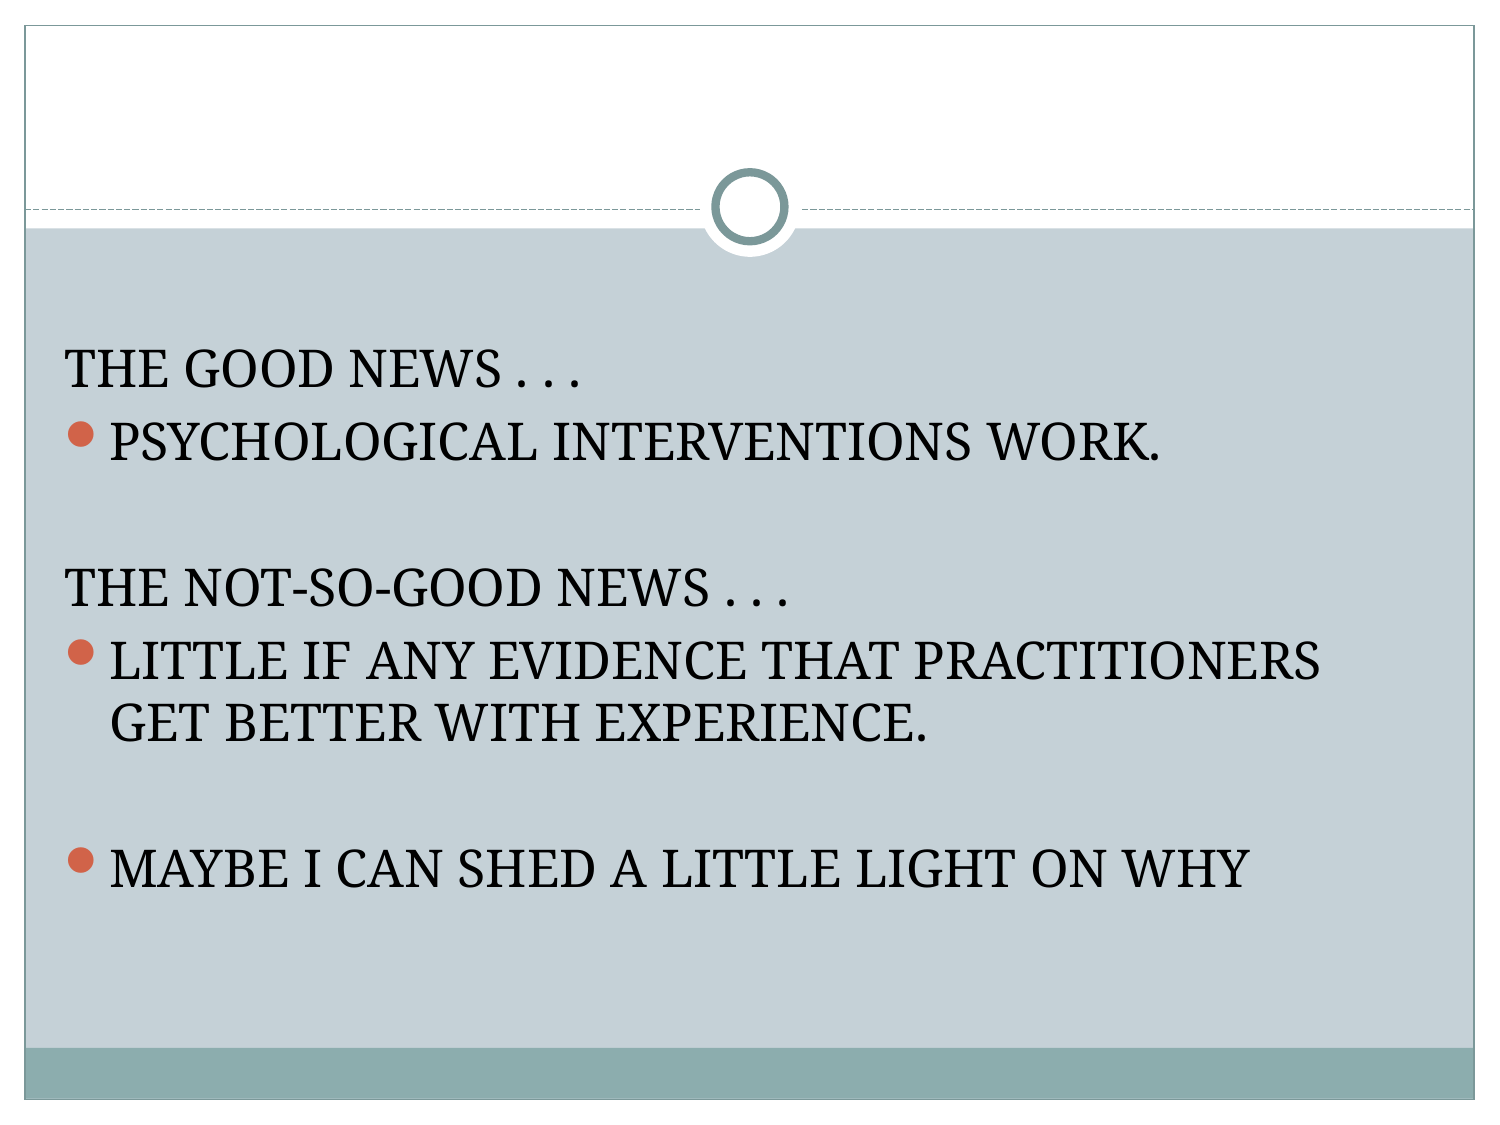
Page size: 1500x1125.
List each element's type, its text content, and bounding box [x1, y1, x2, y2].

list THE GOOD NEWS . . . PSYCHOLOGICAL INTERVENTIONS WORK. THE NOT-SO-GOOD NEWS . . . LITTLE IF ANY EVIDENCE THAT PRACTITIONERS GET BETTER WITH EXPERIENCE. MAYBE I CAN SHED A LITTLE LIGHT ON WHY [49, 250, 1445, 1001]
